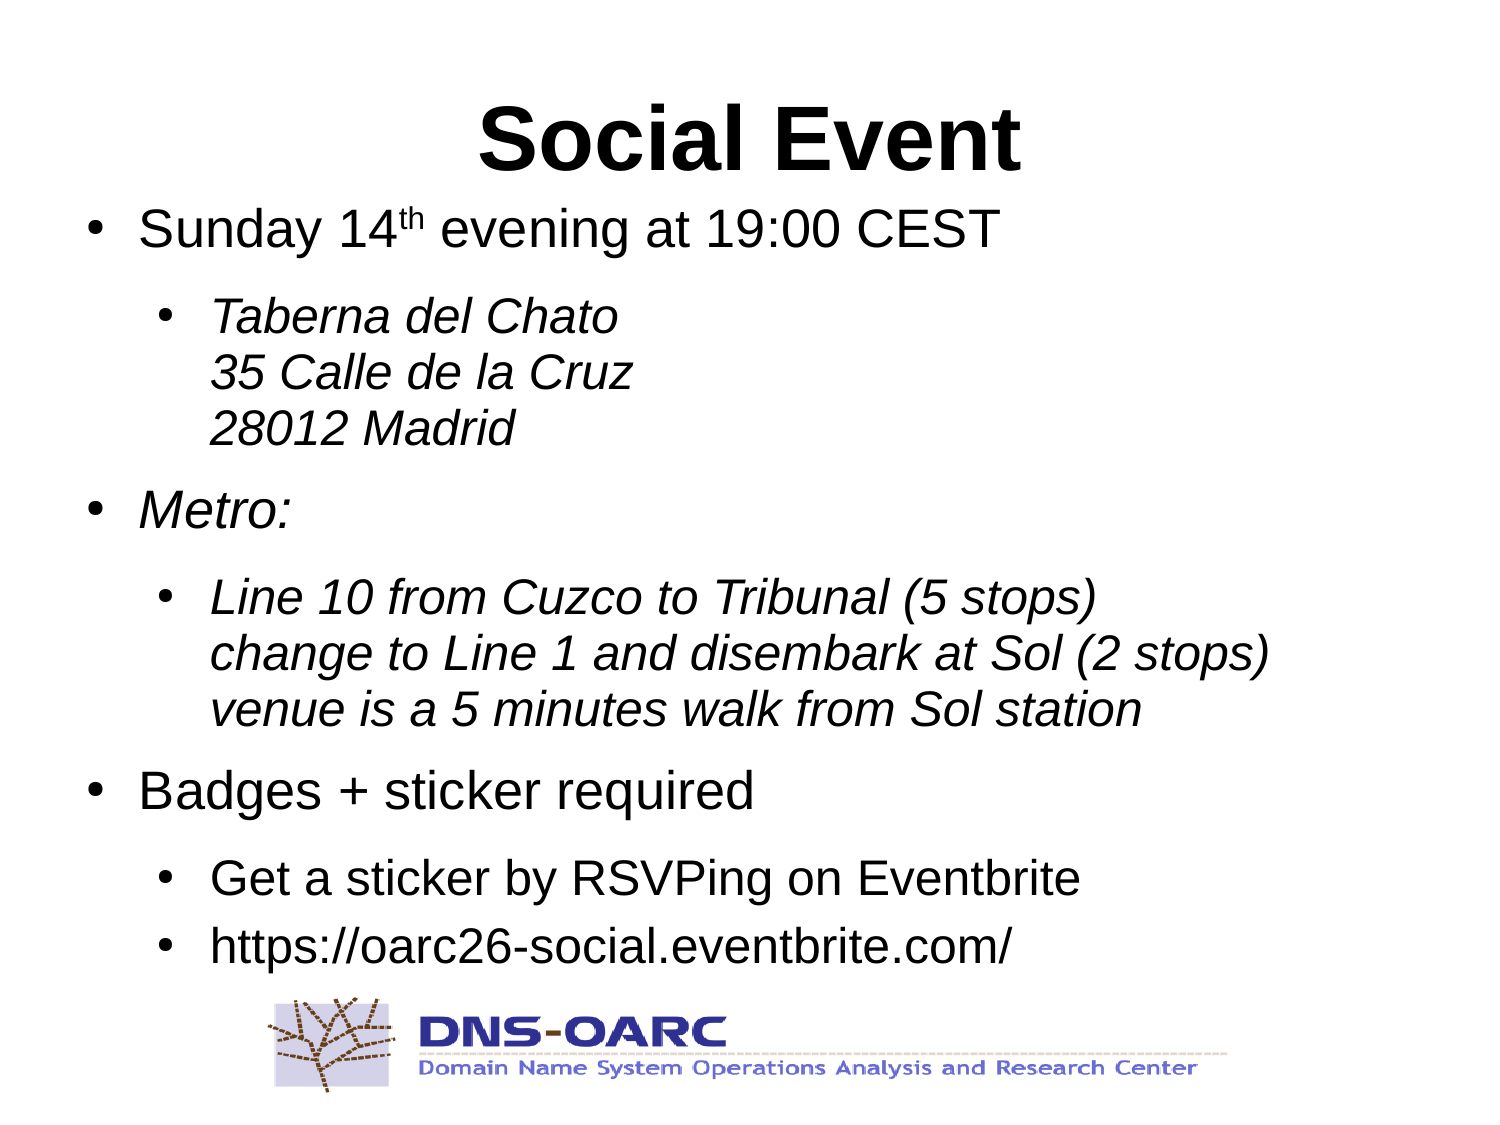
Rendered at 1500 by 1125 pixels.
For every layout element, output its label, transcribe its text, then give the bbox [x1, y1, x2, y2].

title Social Event [75, 44, 1425, 198]
list Sunday 14th evening at 19:00 CEST Taberna del Chato 35 Calle de la Cruz 28012 Madrid Metro: Line 10 from Cuzco to Tribunal (5 stops) change to Line 1 and disembark at Sol (2 stops) venue is a 5 minutes walk from Sol station Badges + sticker required Get a sticker by RSVPing on Eventbrite https://oarc26-social.eventbrite.com/ [68, 198, 1432, 912]
picture [214, 991, 1259, 1099]
